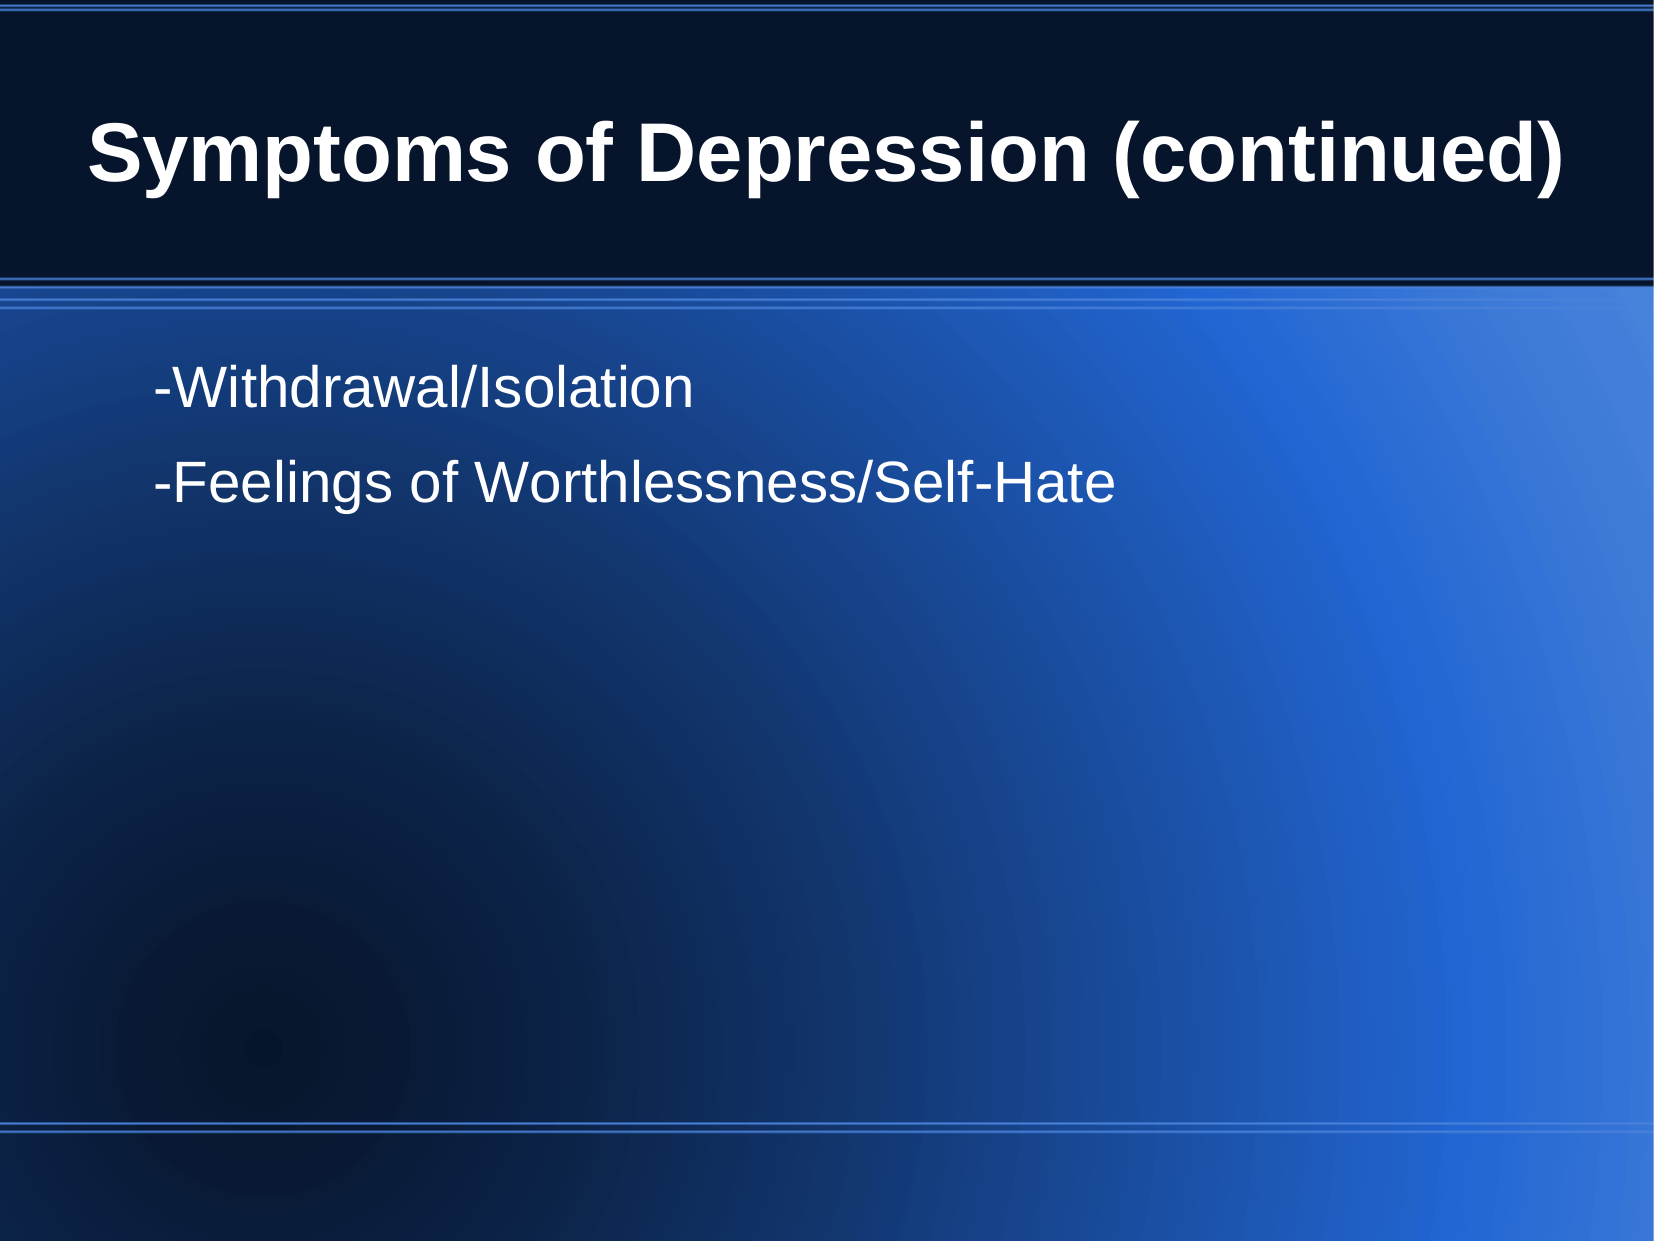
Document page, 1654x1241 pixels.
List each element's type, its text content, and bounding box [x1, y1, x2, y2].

picture [0, 0, 1654, 1241]
title Symptoms of Depression (continued) [82, 49, 1571, 257]
list -Withdrawal/Isolation -Feelings of Worthlessness/Self-Hate [82, 355, 1571, 1058]
